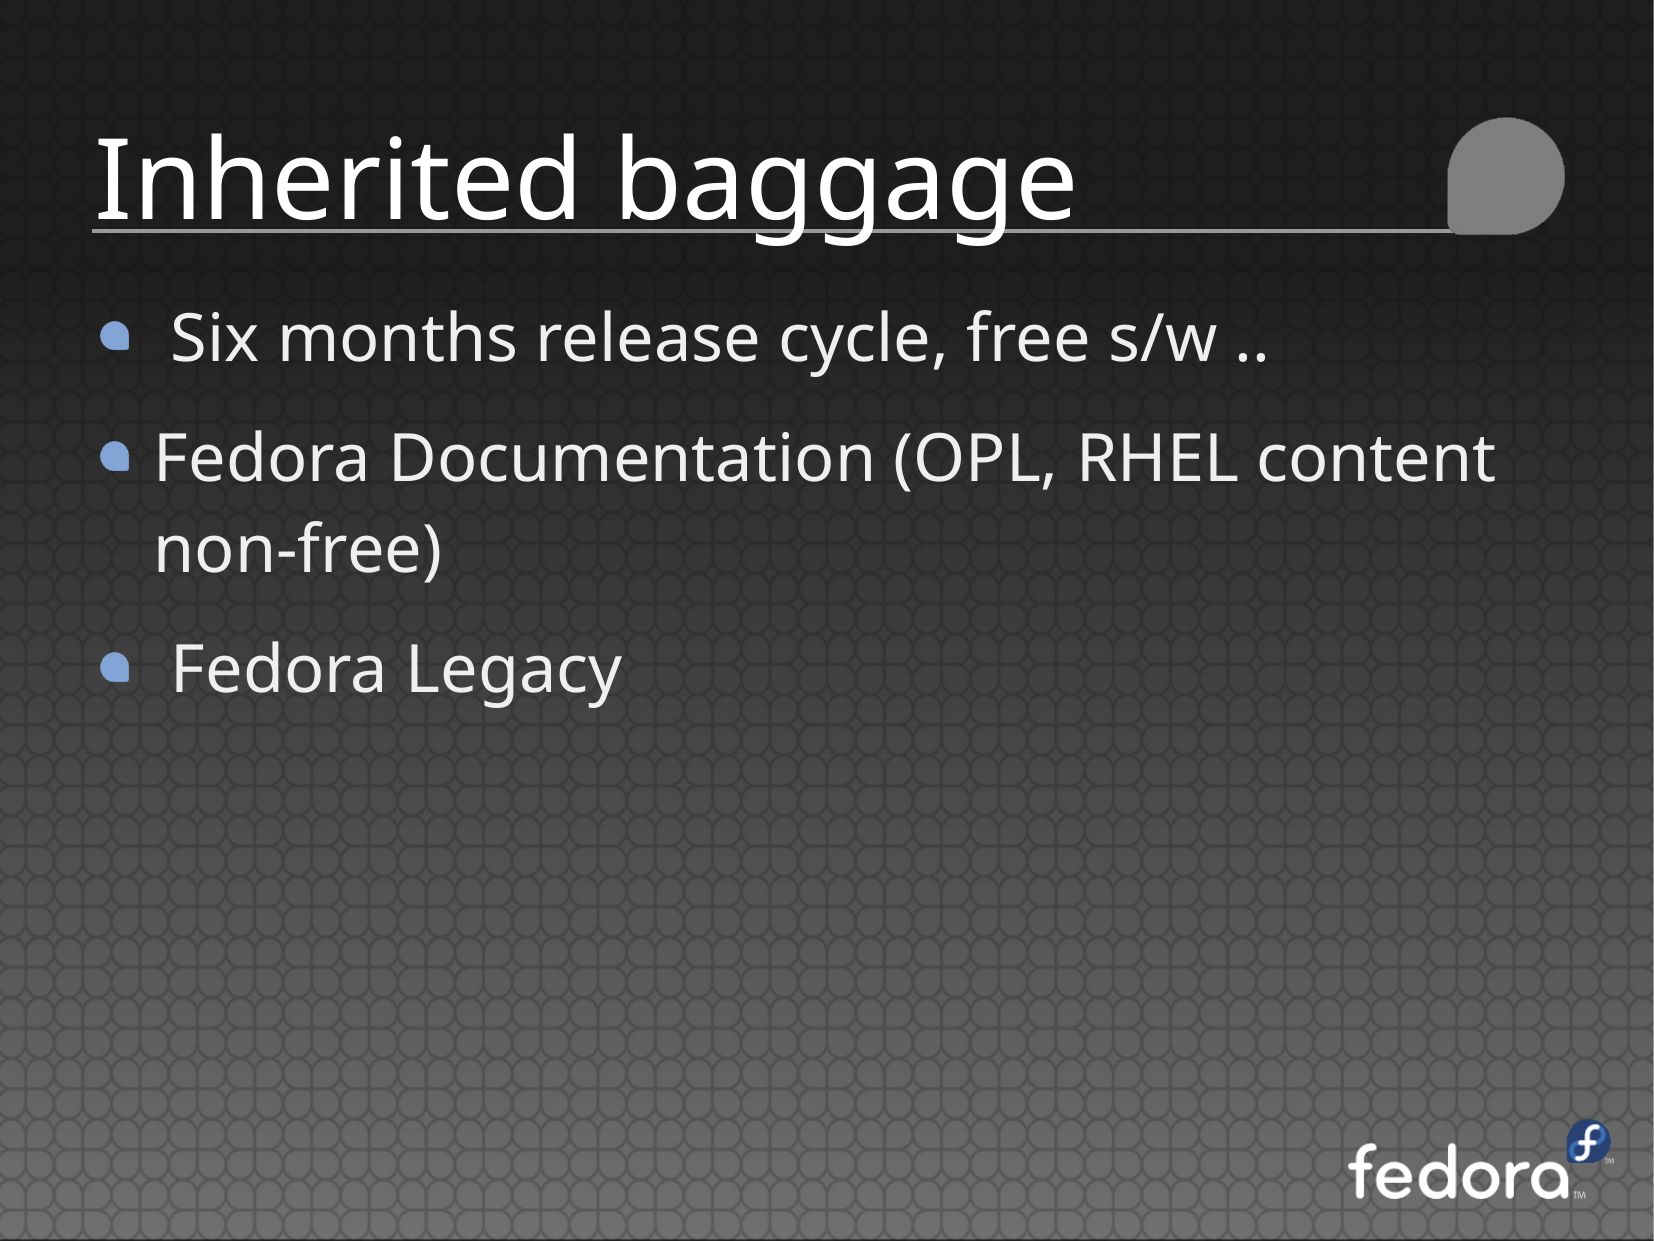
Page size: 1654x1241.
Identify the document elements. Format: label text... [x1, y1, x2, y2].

title Inherited baggage [94, 100, 1426, 251]
list Six months release cycle, free s/w .. Fedora Documentation (OPL, RHEL content non-free) Fedora Legacy [82, 290, 1571, 1094]
picture [0, 0, 1654, 1241]
